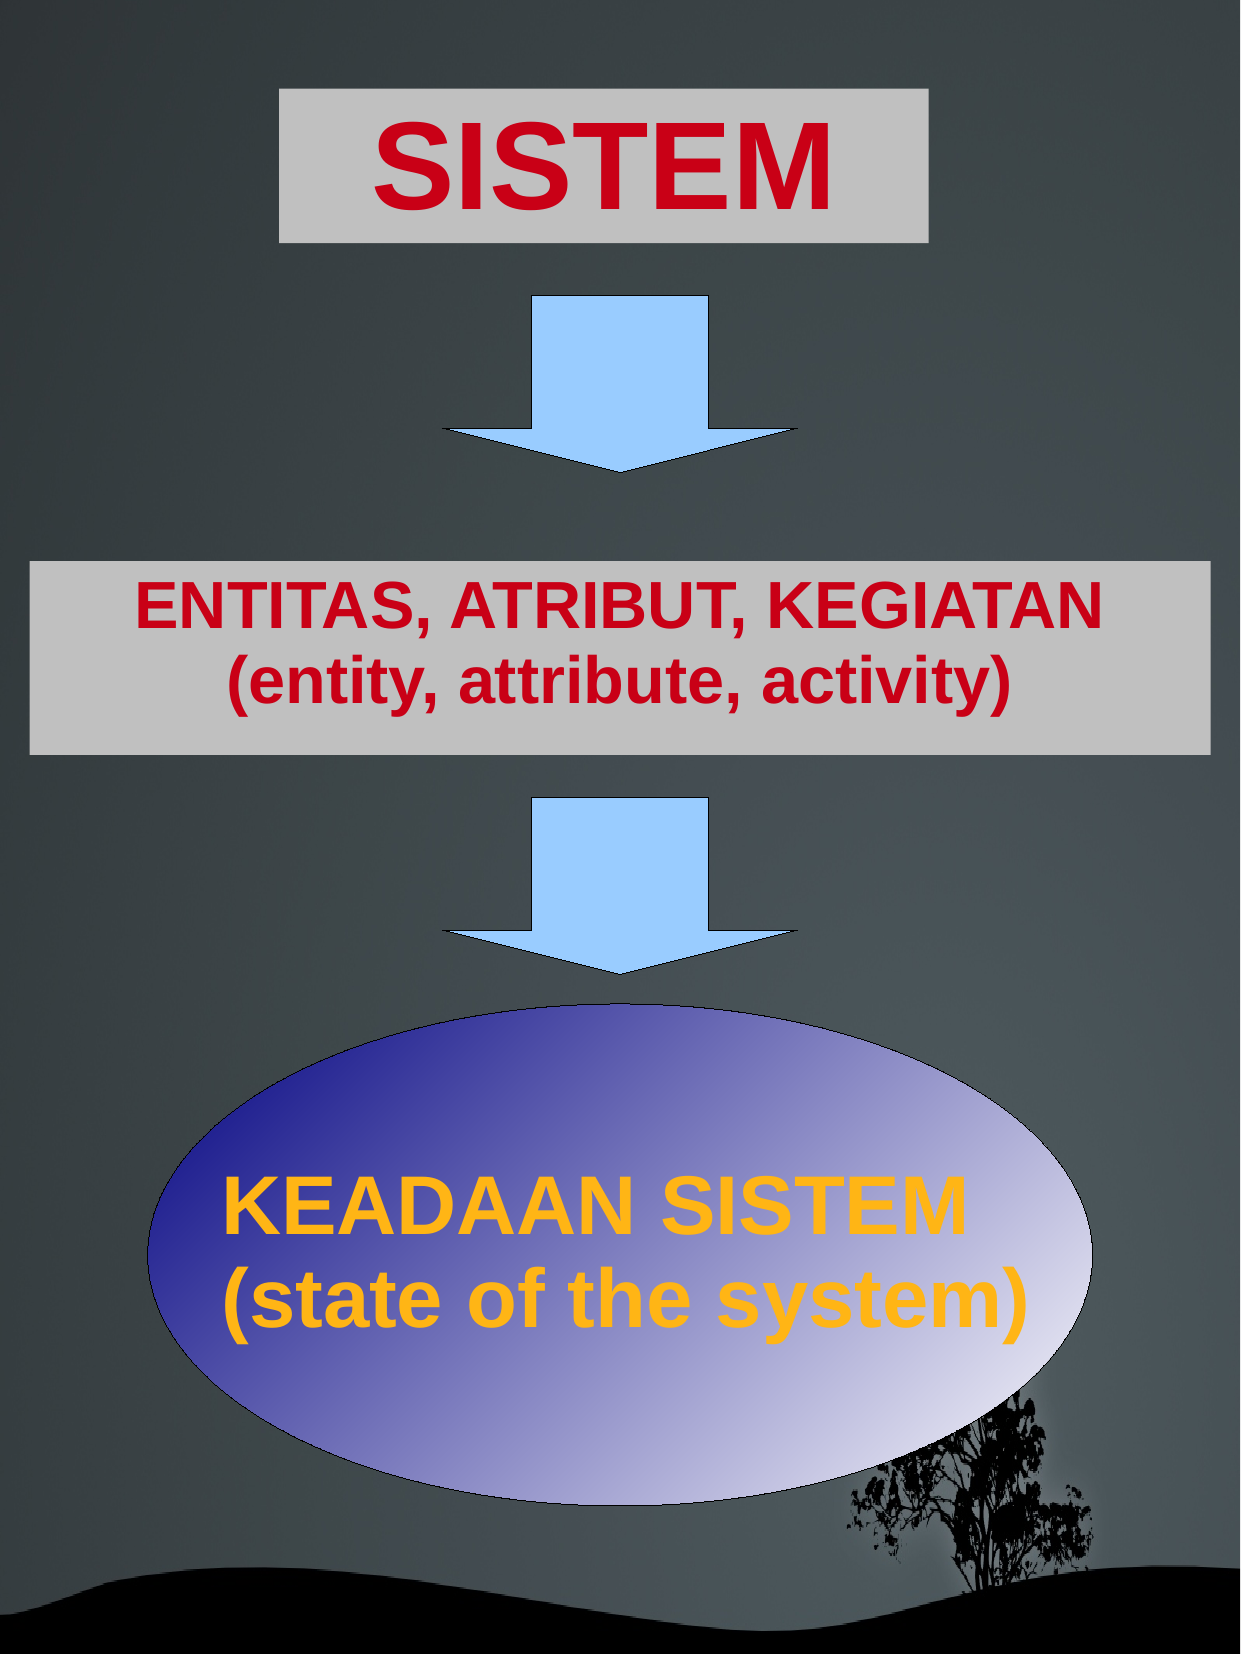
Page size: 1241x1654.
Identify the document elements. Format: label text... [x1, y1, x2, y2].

text_box [442, 295, 798, 473]
picture [0, 0, 1241, 1654]
text_box [147, 1003, 1093, 1506]
text_box KEADAAN SISTEM (state of the system) [206, 1151, 1046, 1353]
text_box ENTITAS, ATRIBUT, KEGIATAN (entity, attribute, activity) [29, 561, 1211, 755]
text_box [442, 797, 798, 975]
text_box SISTEM [279, 88, 929, 244]
